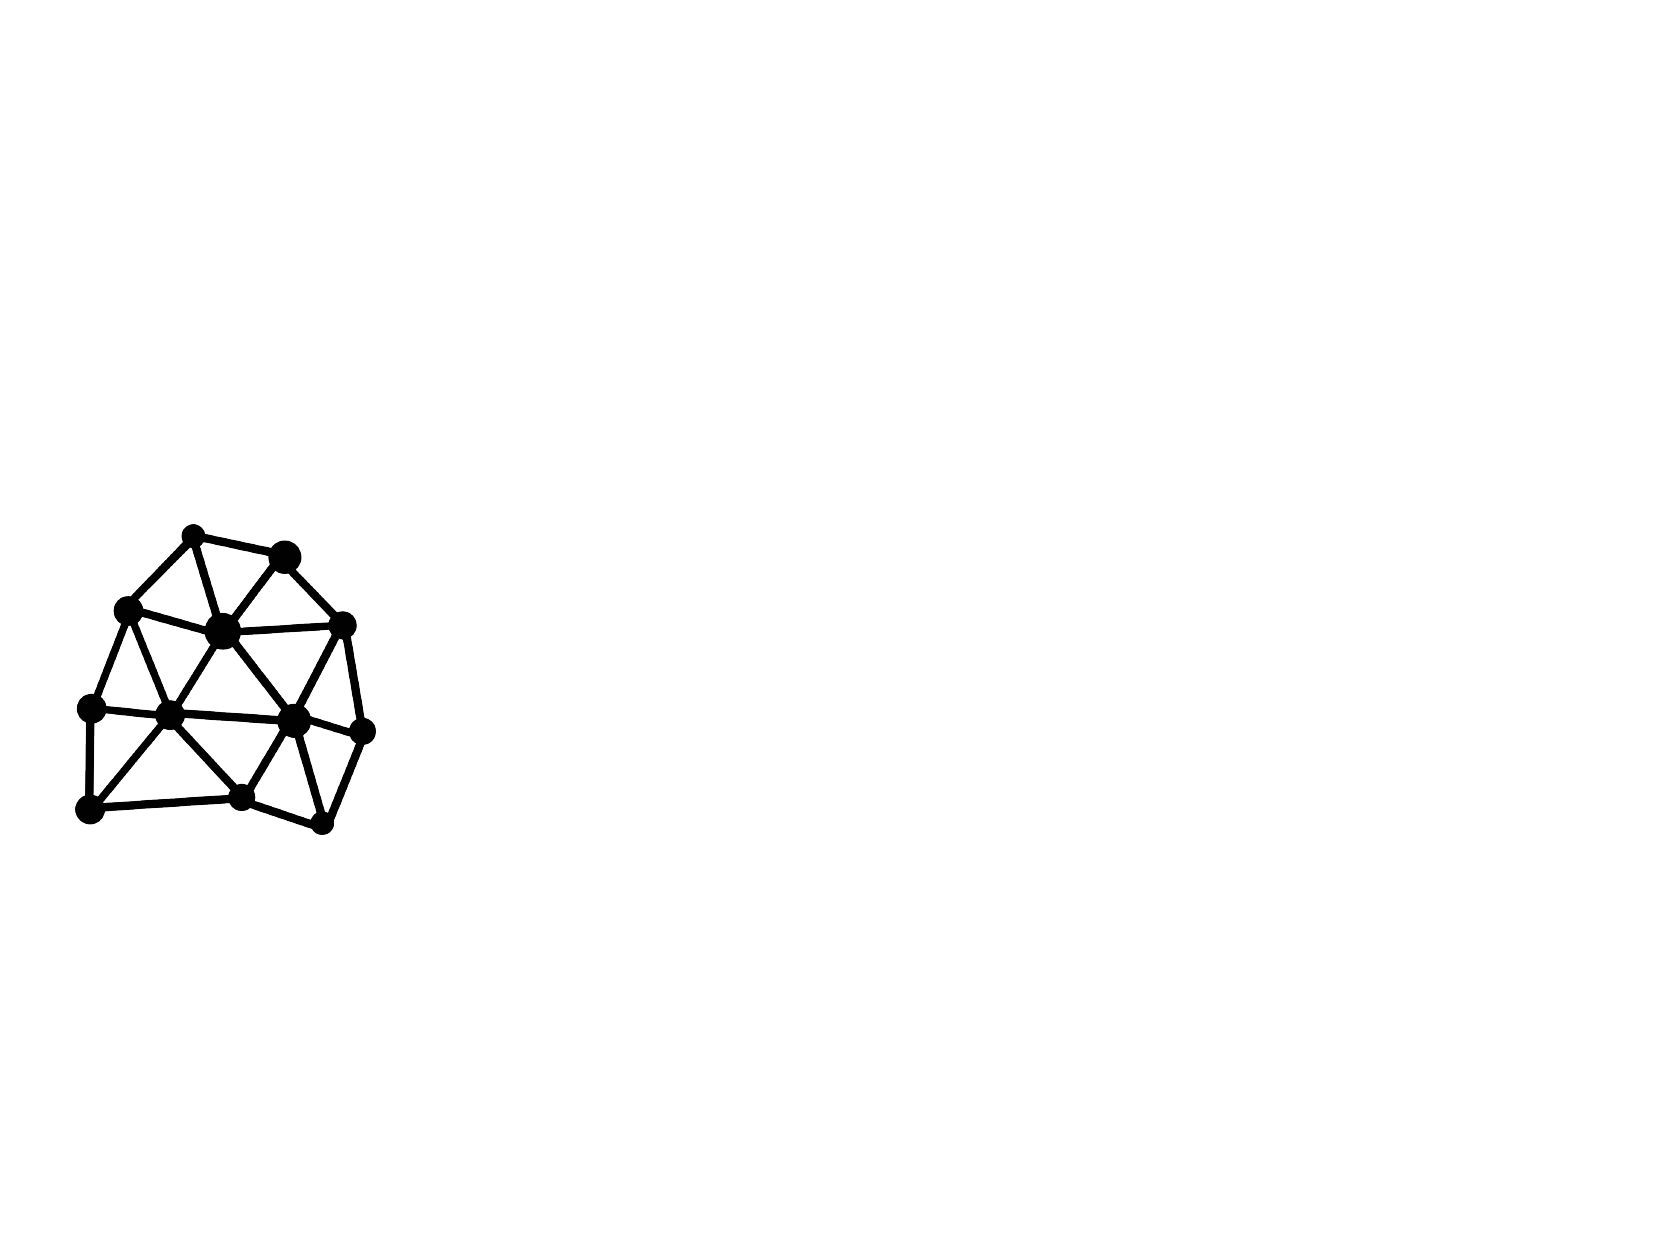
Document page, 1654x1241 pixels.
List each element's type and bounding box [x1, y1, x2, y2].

picture [75, 524, 376, 835]
